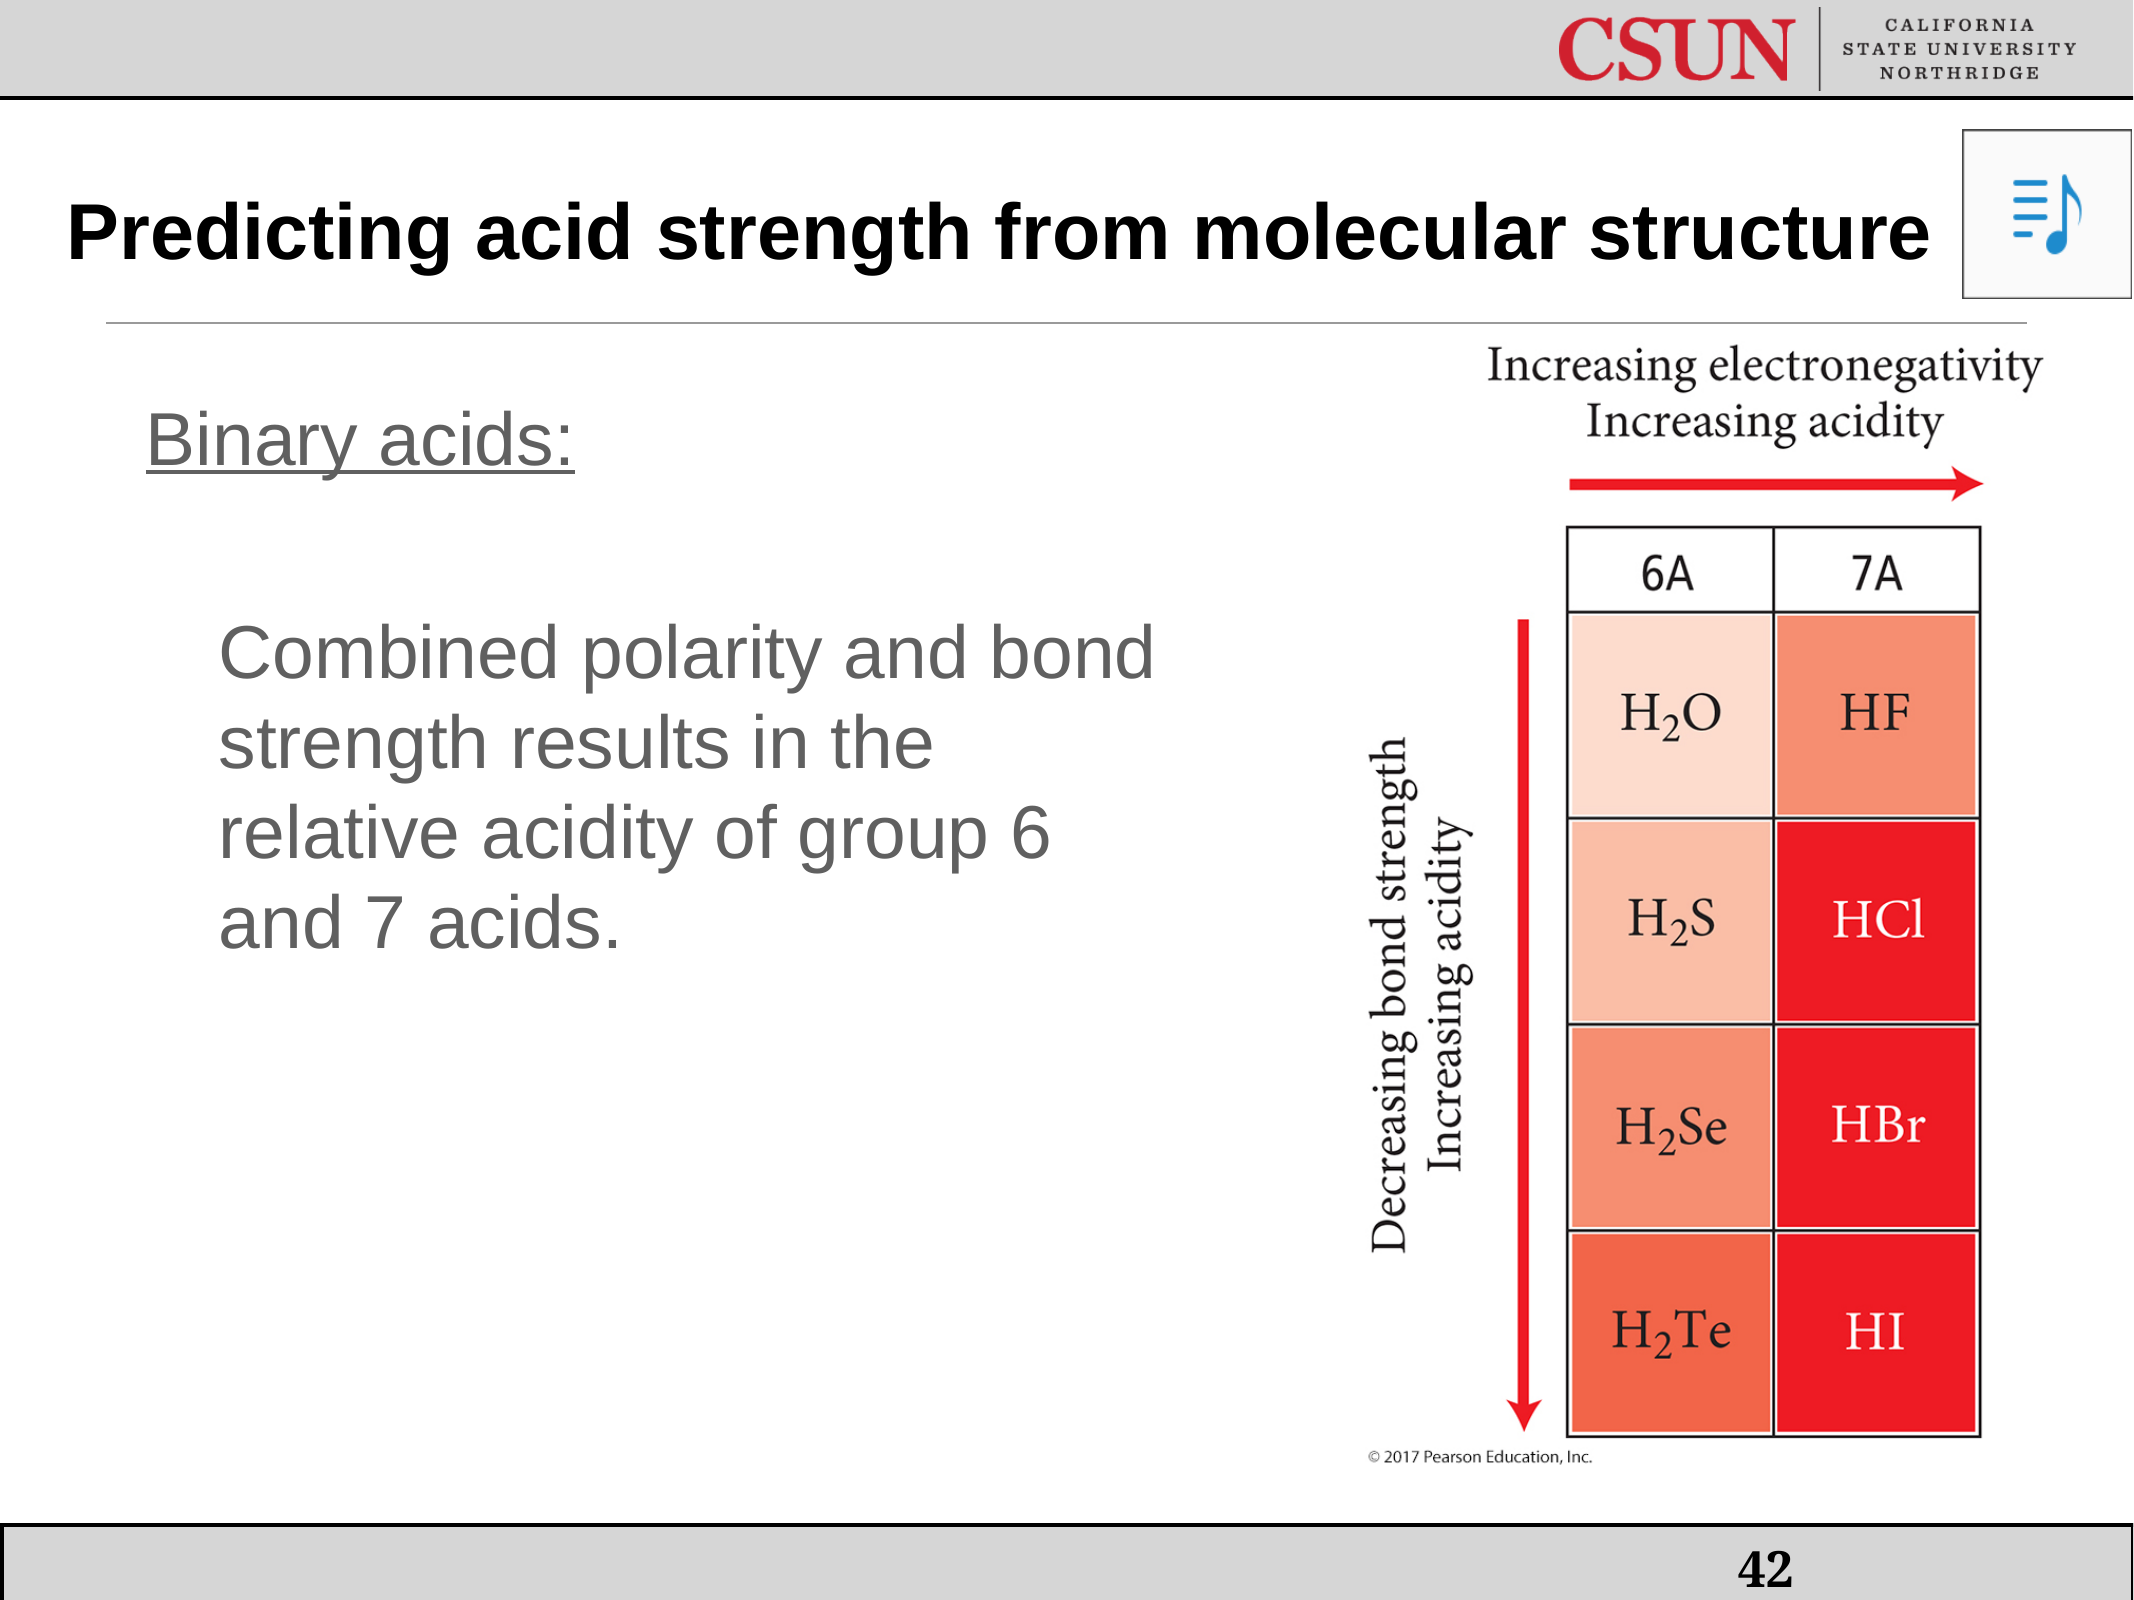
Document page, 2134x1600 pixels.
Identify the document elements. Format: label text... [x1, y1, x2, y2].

picture [1559, 7, 2076, 91]
title Predicting acid strength from molecular structure [58, 104, 2005, 284]
text_box [1961, 128, 2134, 301]
list Binary acids: Combined polarity and bond strength results in the relative acidity of group 6 and 7 acids. [93, 382, 1178, 1460]
picture [1357, 333, 2055, 1473]
